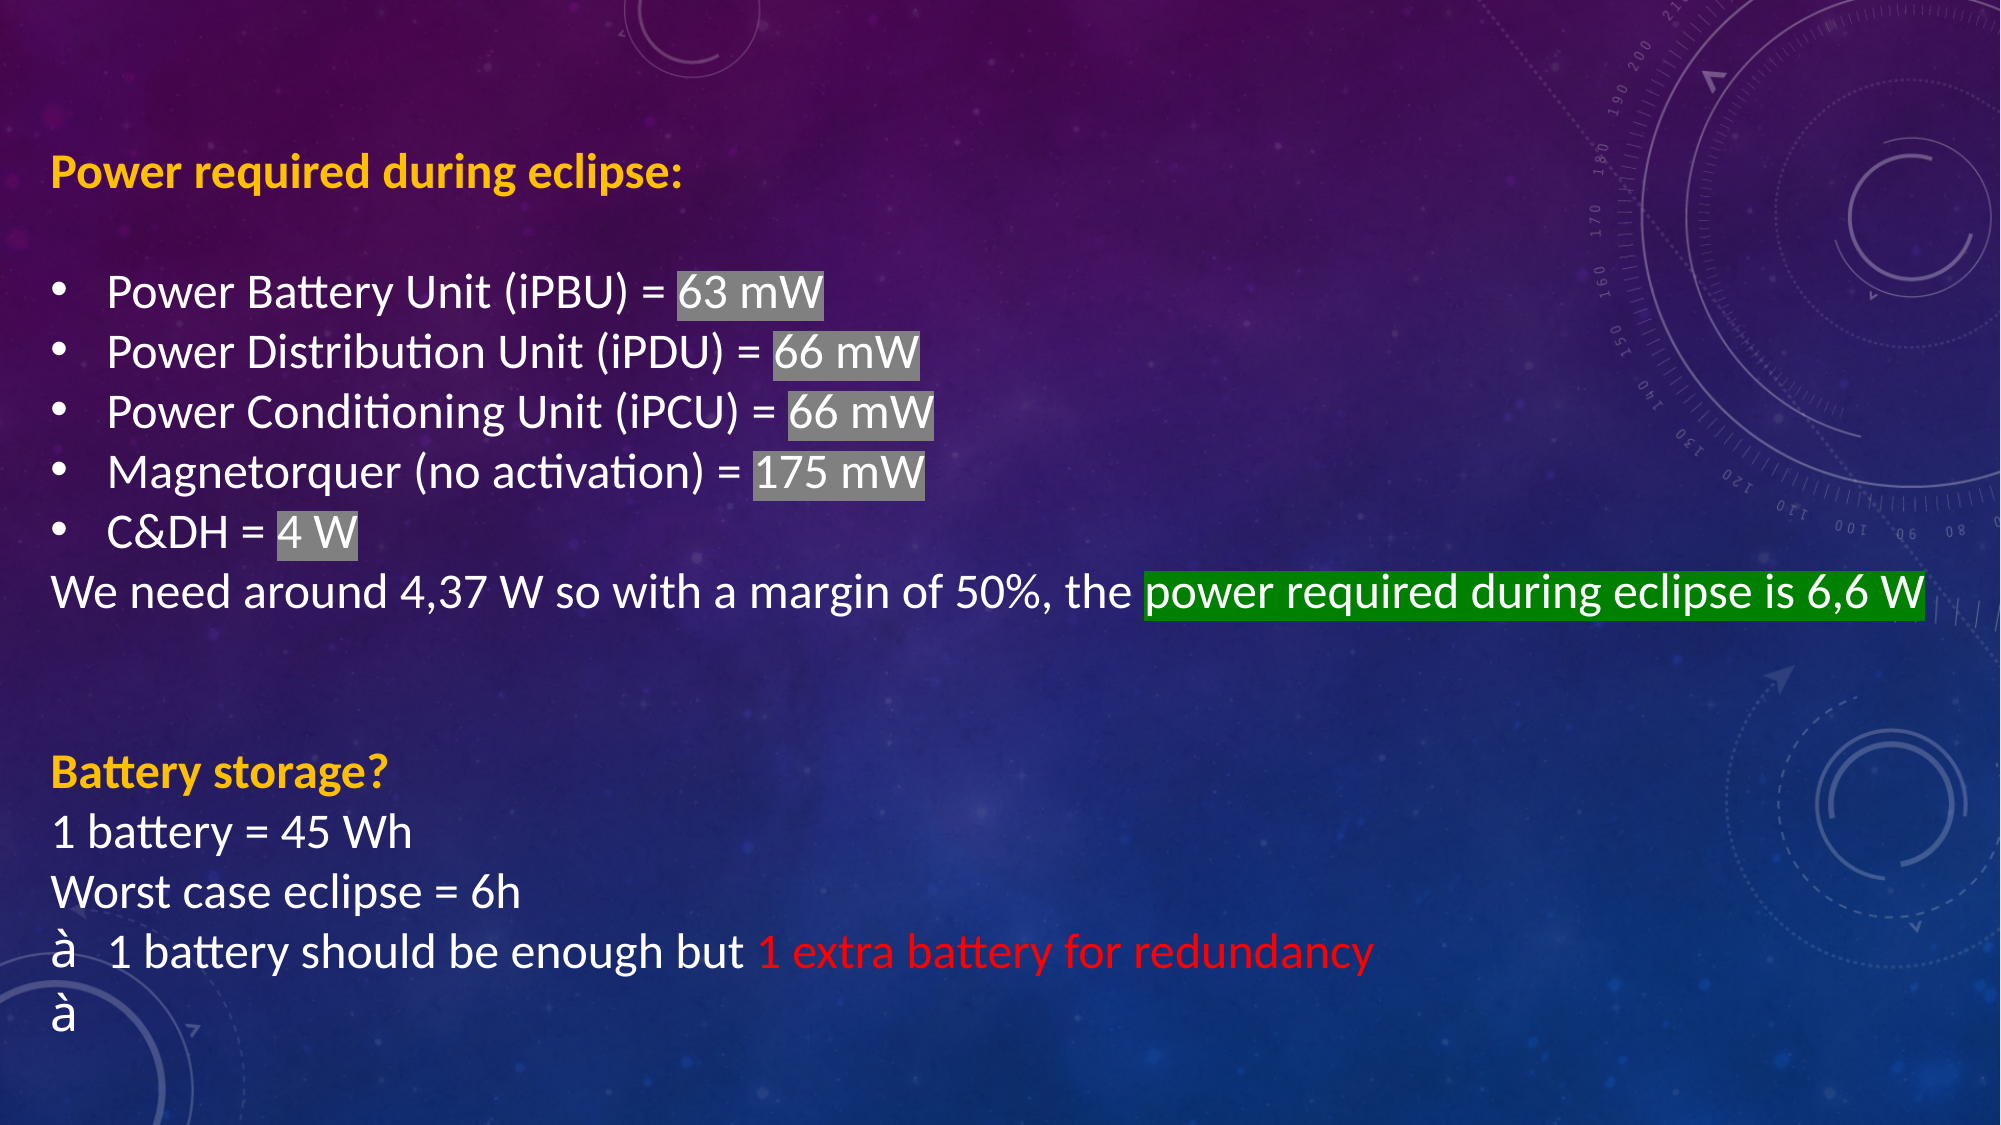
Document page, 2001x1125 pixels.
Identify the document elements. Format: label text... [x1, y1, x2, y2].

text_box Power required during eclipse: Power Battery Unit (iPBU) = 63 mW Power Distribution Unit (iPDU) = 66 mW Power Conditioning Unit (iPCU) = 66 mW Magnetorquer (no activation) = 175 mW C&DH = 4 W We need around 4,37 W so with a margin of 50%, the power required during eclipse is 6,6 W Battery storage? 1 battery = 45 Wh Worst case eclipse = 6h 1 battery should be enough but 1 extra battery for redundancy [35, 130, 1965, 1116]
